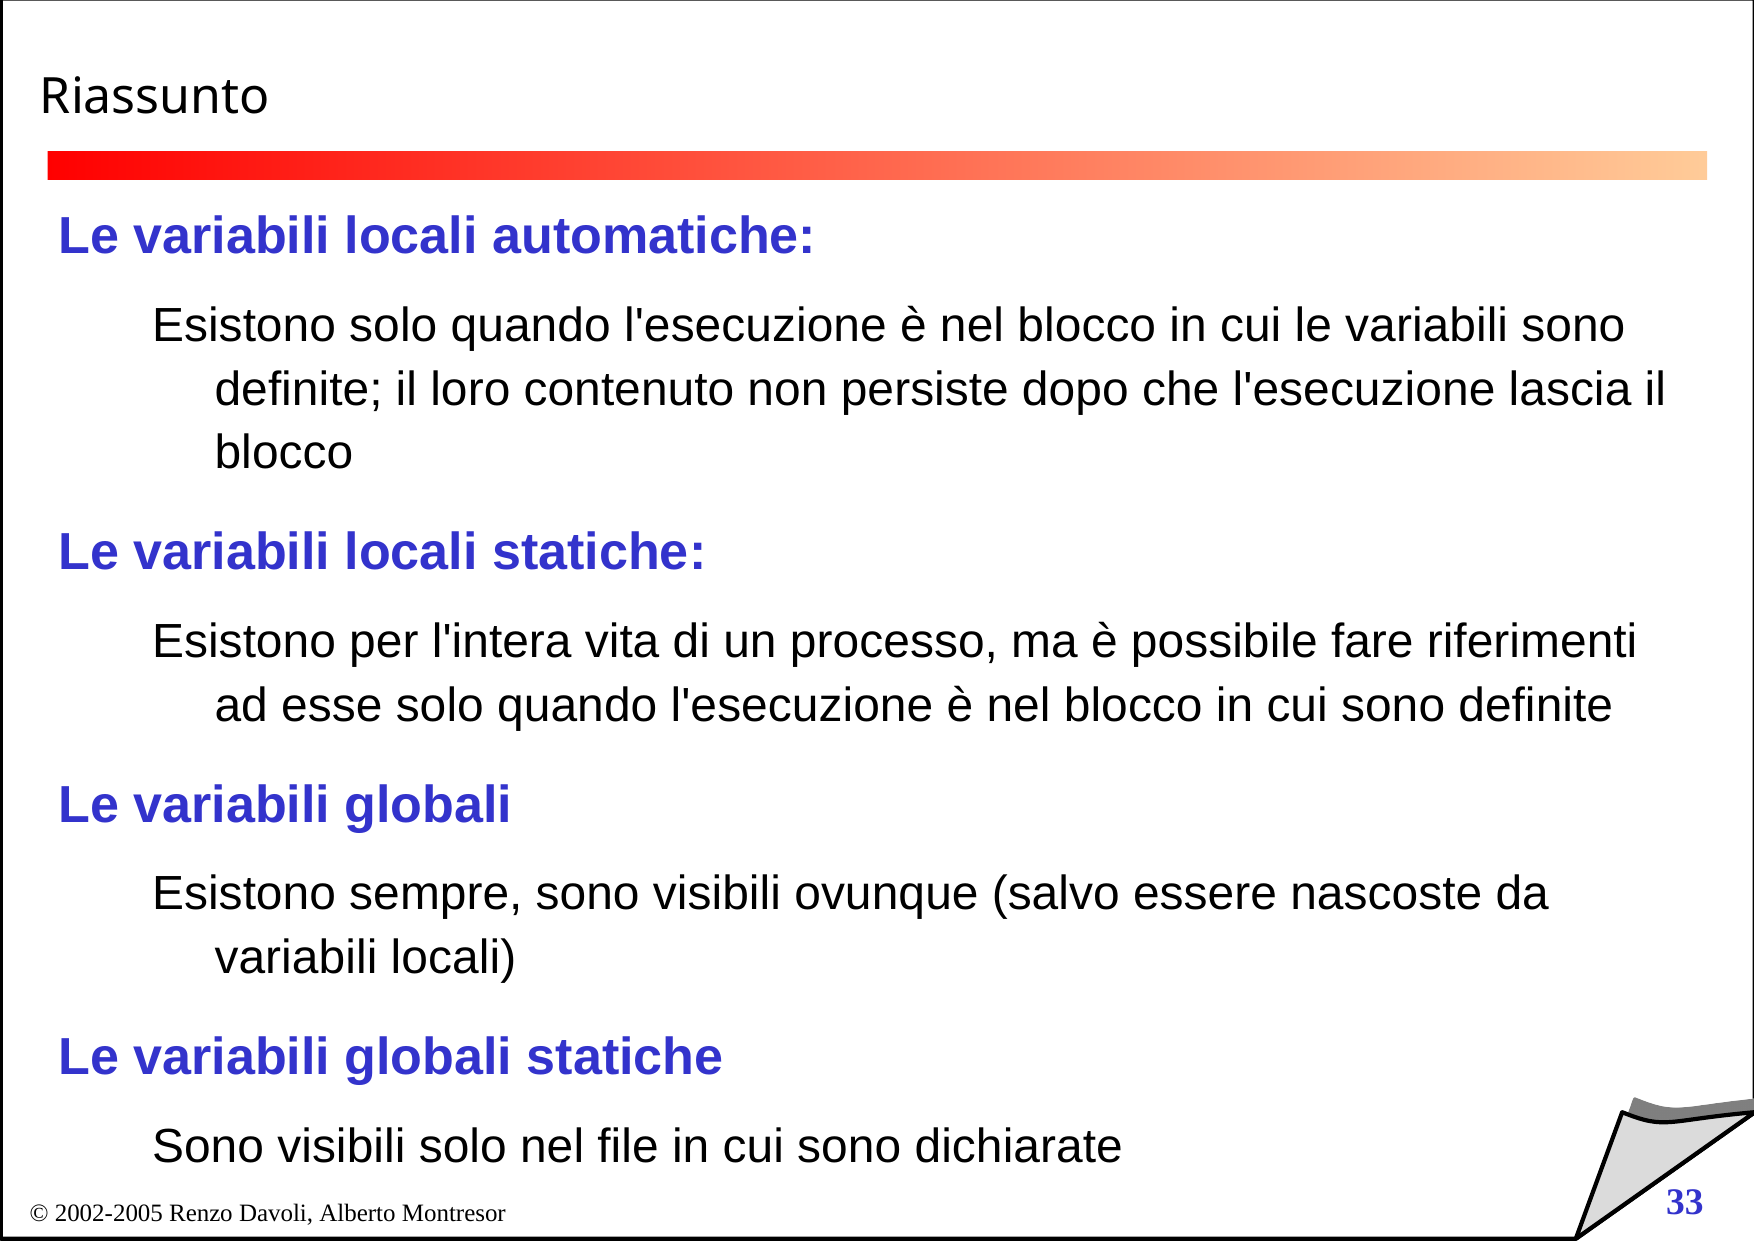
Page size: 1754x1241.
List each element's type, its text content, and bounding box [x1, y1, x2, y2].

list Le variabili locali automatiche: Esistono solo quando l'esecuzione è nel blocco in cui le variabili sono definite; il loro contenuto non persiste dopo che l'esecuzione lascia il blocco Le variabili locali statiche: Esistono per l'intera vita di un processo, ma è possibile fare riferimenti ad esse solo quando l'esecuzione è nel blocco in cui sono definite Le variabili globali Esistono sempre, sono visibili ovunque (salvo essere nascoste da variabili locali) Le variabili globali statiche Sono visibili solo nel file in cui sono dichiarate [58, 206, 1696, 1237]
text_box main [750, 151, 754, 179]
title Riassunto [40, 49, 1714, 144]
